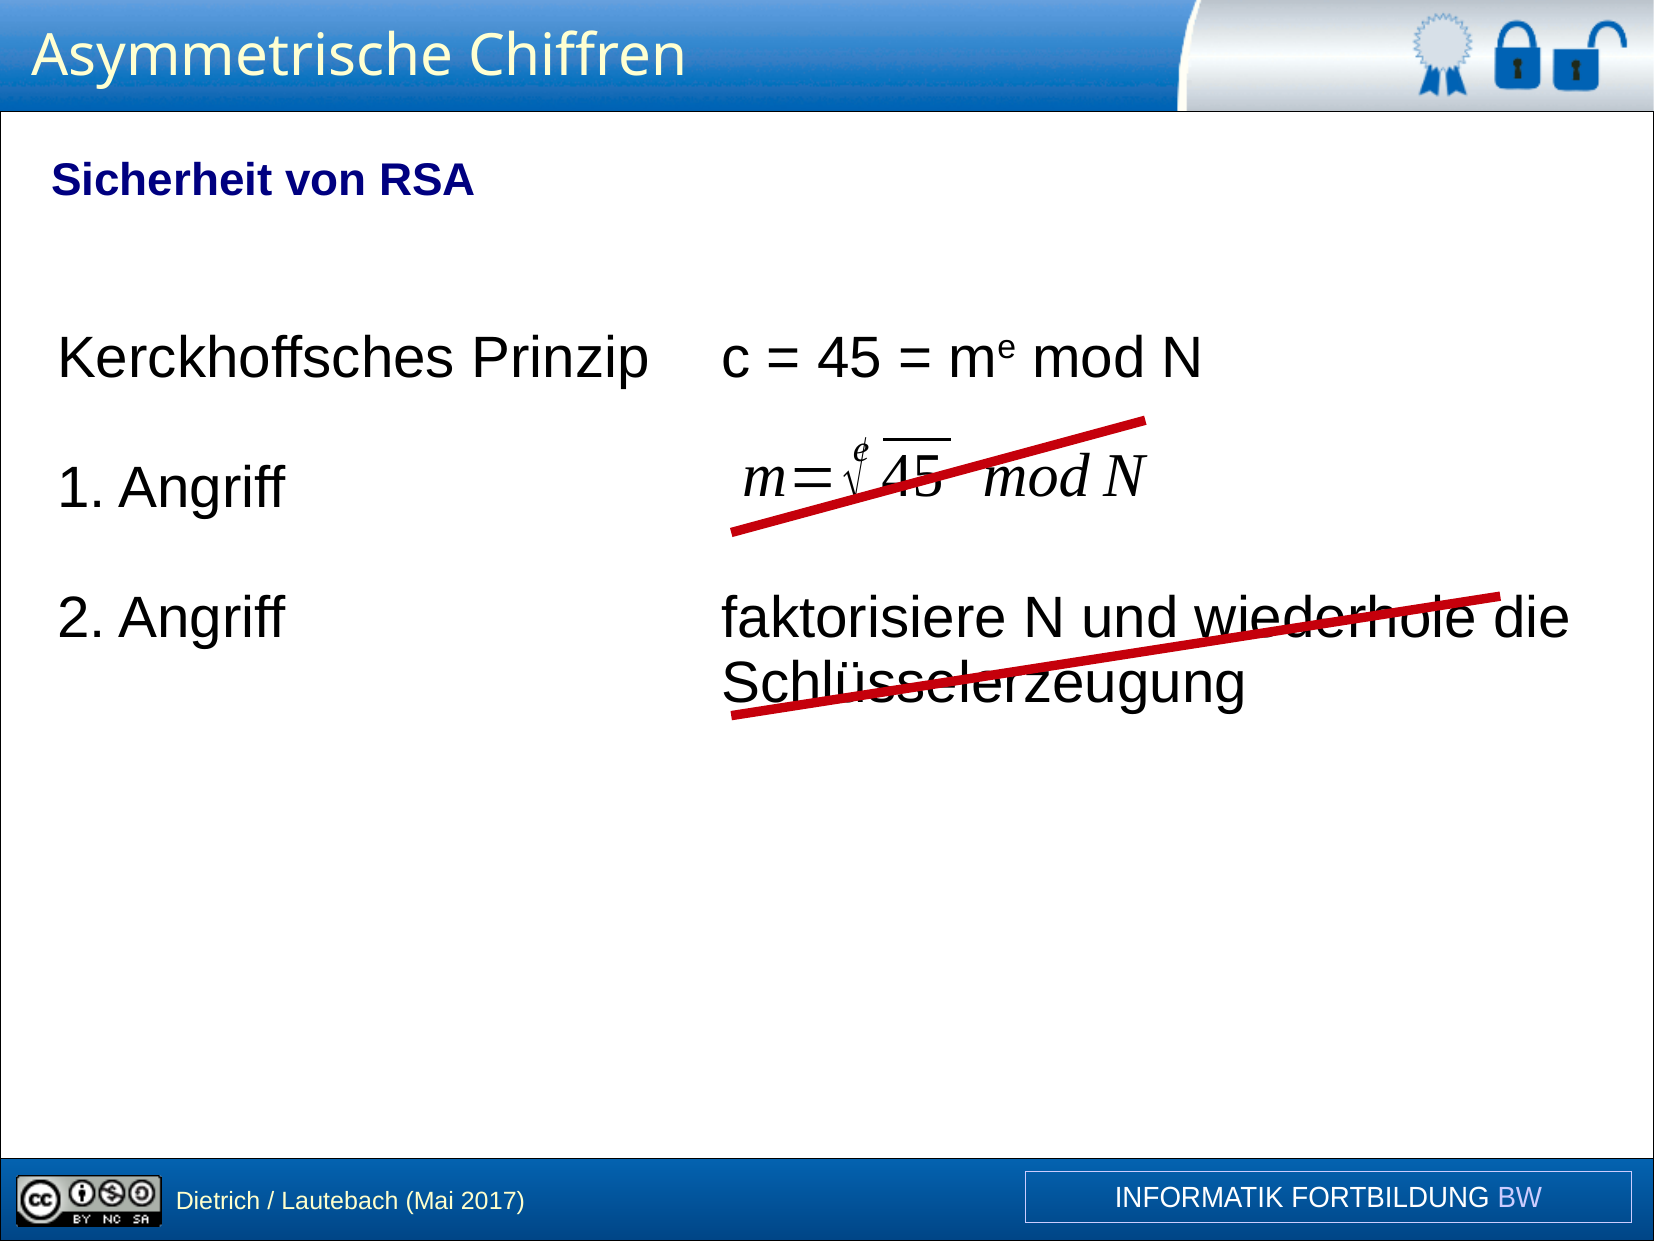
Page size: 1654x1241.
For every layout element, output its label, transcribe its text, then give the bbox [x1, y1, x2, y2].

title Asymmetrische Chiffren [31, 14, 1151, 92]
picture [16, 1175, 162, 1227]
chart [735, 428, 1095, 510]
picture [0, 0, 1654, 111]
list Kerckhoffsches Prinzip c = 45 = me mod N 1. Angriff 2. Angriff faktorisiere N und wiederhole die Schlüsselerzeugung [57, 325, 1605, 1045]
chart [836, 428, 1157, 510]
text_box Sicherheit von RSA [36, 146, 1617, 214]
